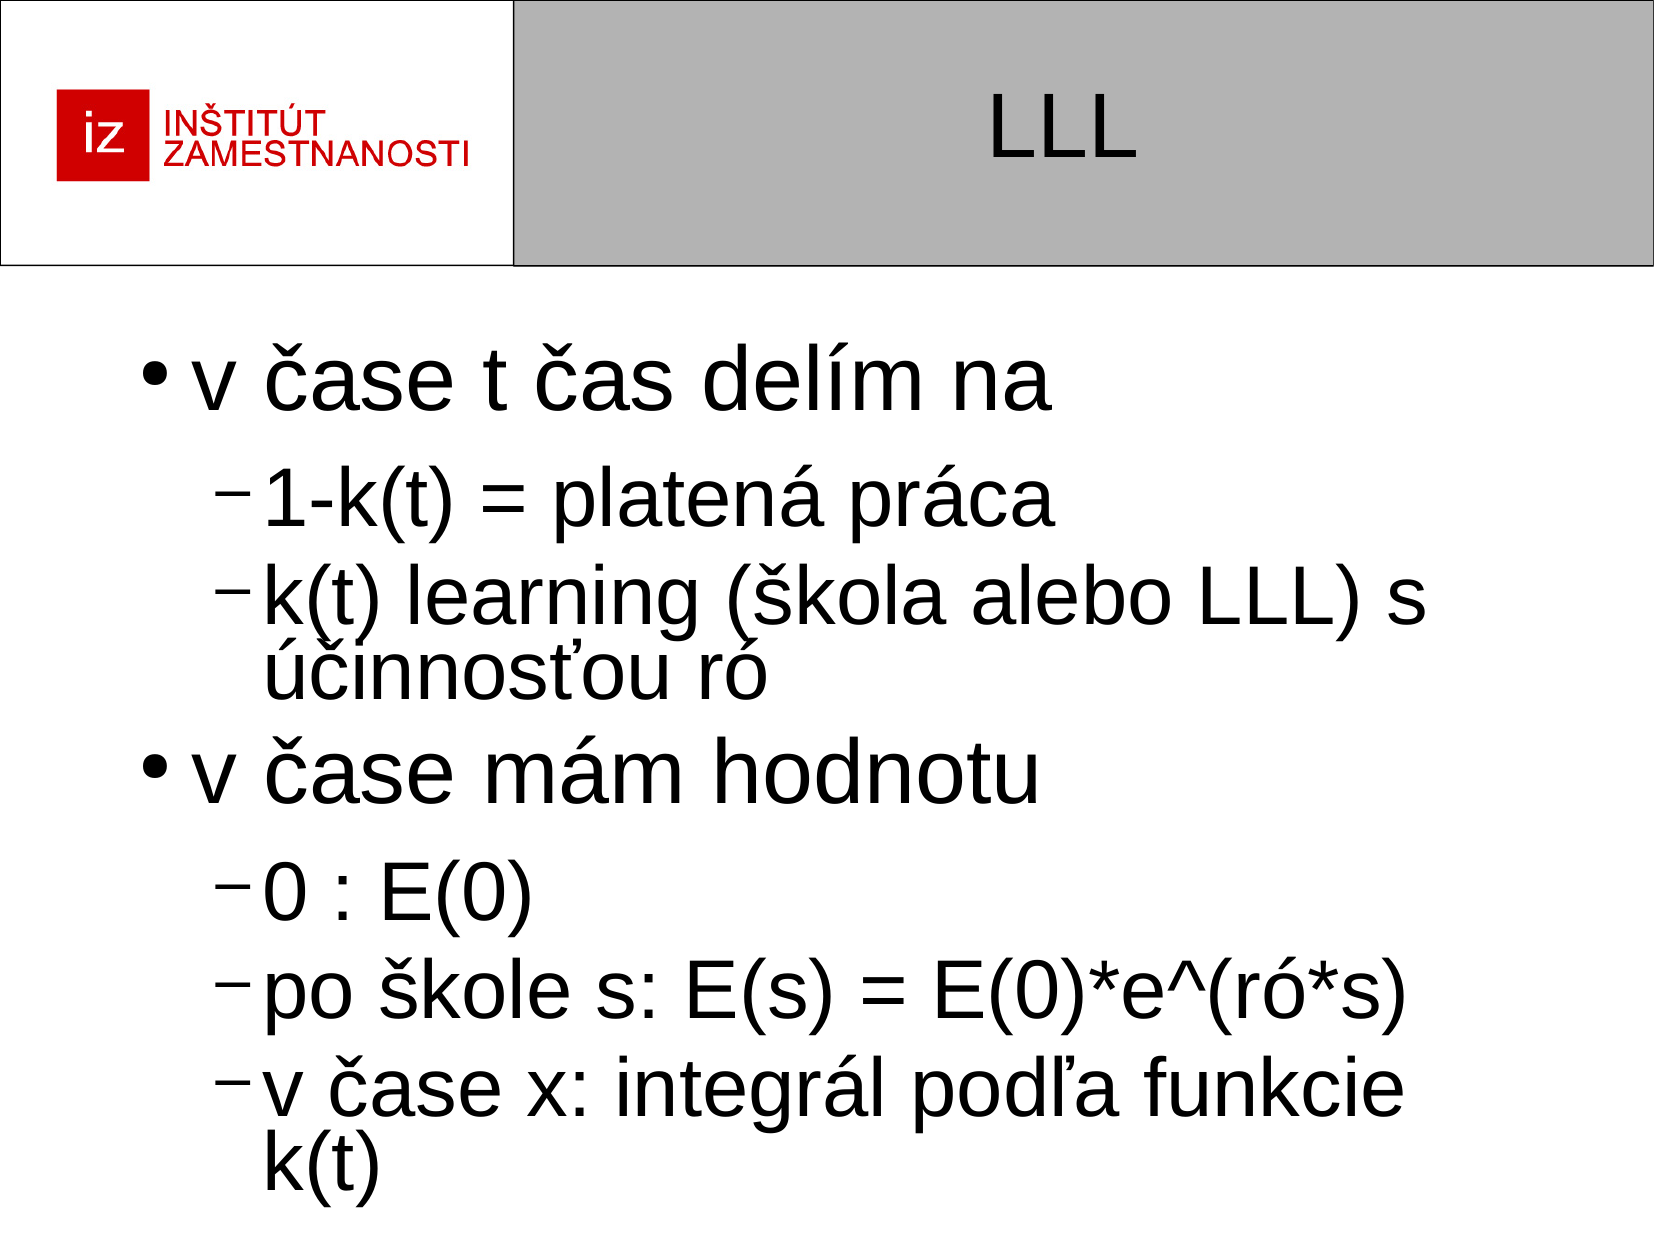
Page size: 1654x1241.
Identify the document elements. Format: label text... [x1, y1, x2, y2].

picture [5, 8, 512, 257]
list v čase t čas delím na 1-k(t) = platená práca k(t) learning (škola alebo LLL) s účinnosťou ró v čase mám hodnotu 0 : E(0) po škole s: E(s) = E(0)*e^(ró*s) v čase x: integrál podľa funkcie k(t) [121, 344, 1533, 1227]
title LLL [561, 37, 1565, 229]
